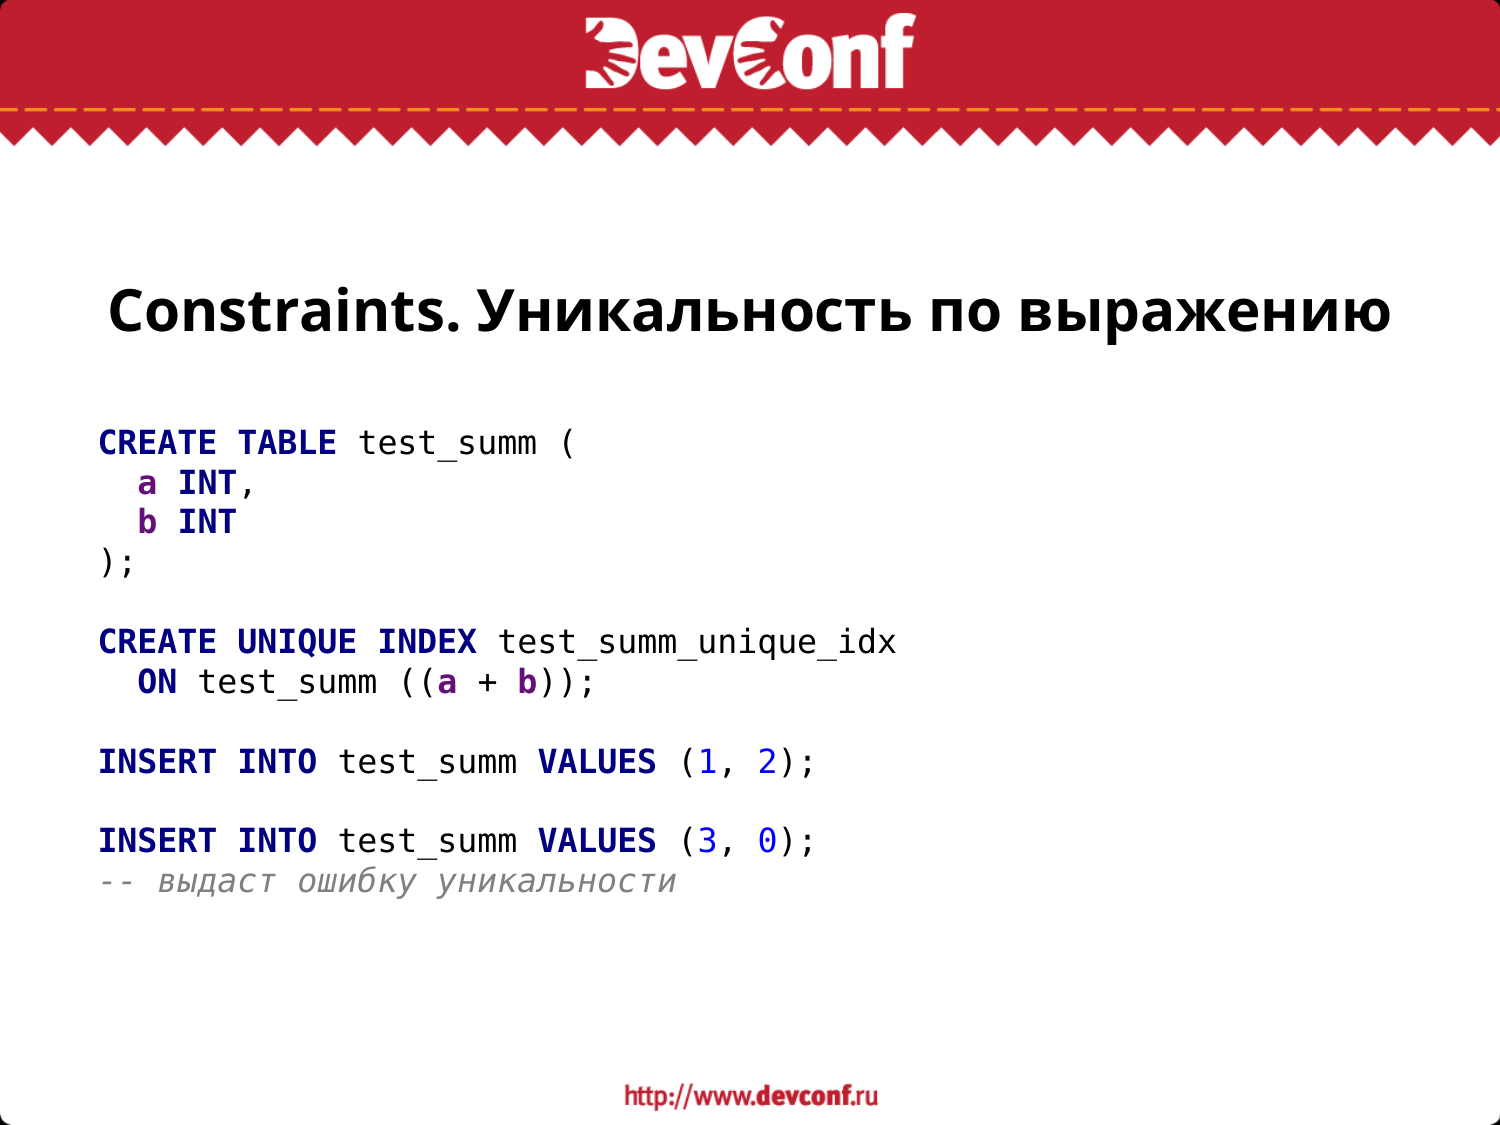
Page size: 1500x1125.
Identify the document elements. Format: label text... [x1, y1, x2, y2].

list CREATE TABLE test_summ ( a INT, b INT ); CREATE UNIQUE INDEX test_summ_unique_idx ON test_summ ((a + b)); INSERT INTO test_summ VALUES (1, 2); INSERT INTO test_summ VALUES (3, 0); -- выдаст ошибку уникальности [82, 413, 1433, 1099]
title Constraints. Уникальность по выражению [75, 219, 1426, 398]
picture [0, 0, 1500, 1125]
